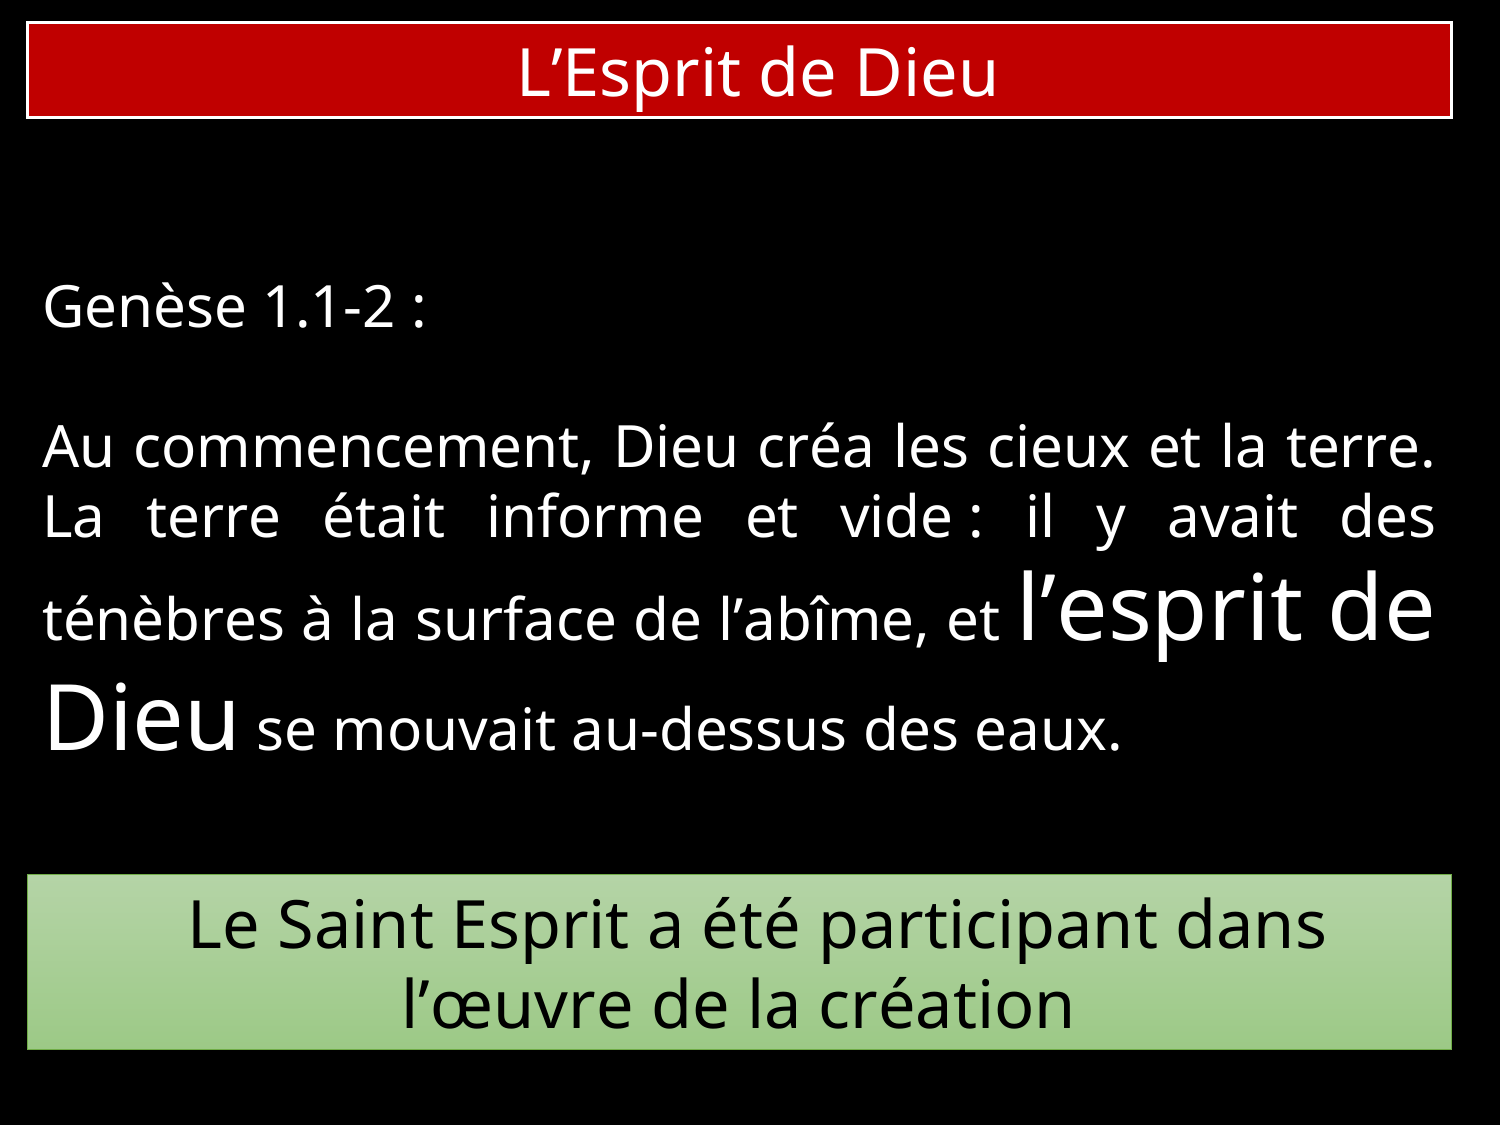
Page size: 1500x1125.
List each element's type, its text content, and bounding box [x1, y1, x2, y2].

text_box Le Saint Esprit a été participant dans l’œuvre de la création [27, 874, 1452, 1050]
text_box Genèse 1.1-2 : Au commencement, Dieu créa les cieux et la terre. La terre était informe et vide : il y avait des ténèbres à la surface de l’abîme, et l’esprit de Dieu se mouvait au-dessus des eaux. [27, 261, 1452, 777]
text_box L’Esprit de Dieu [27, 22, 1452, 118]
